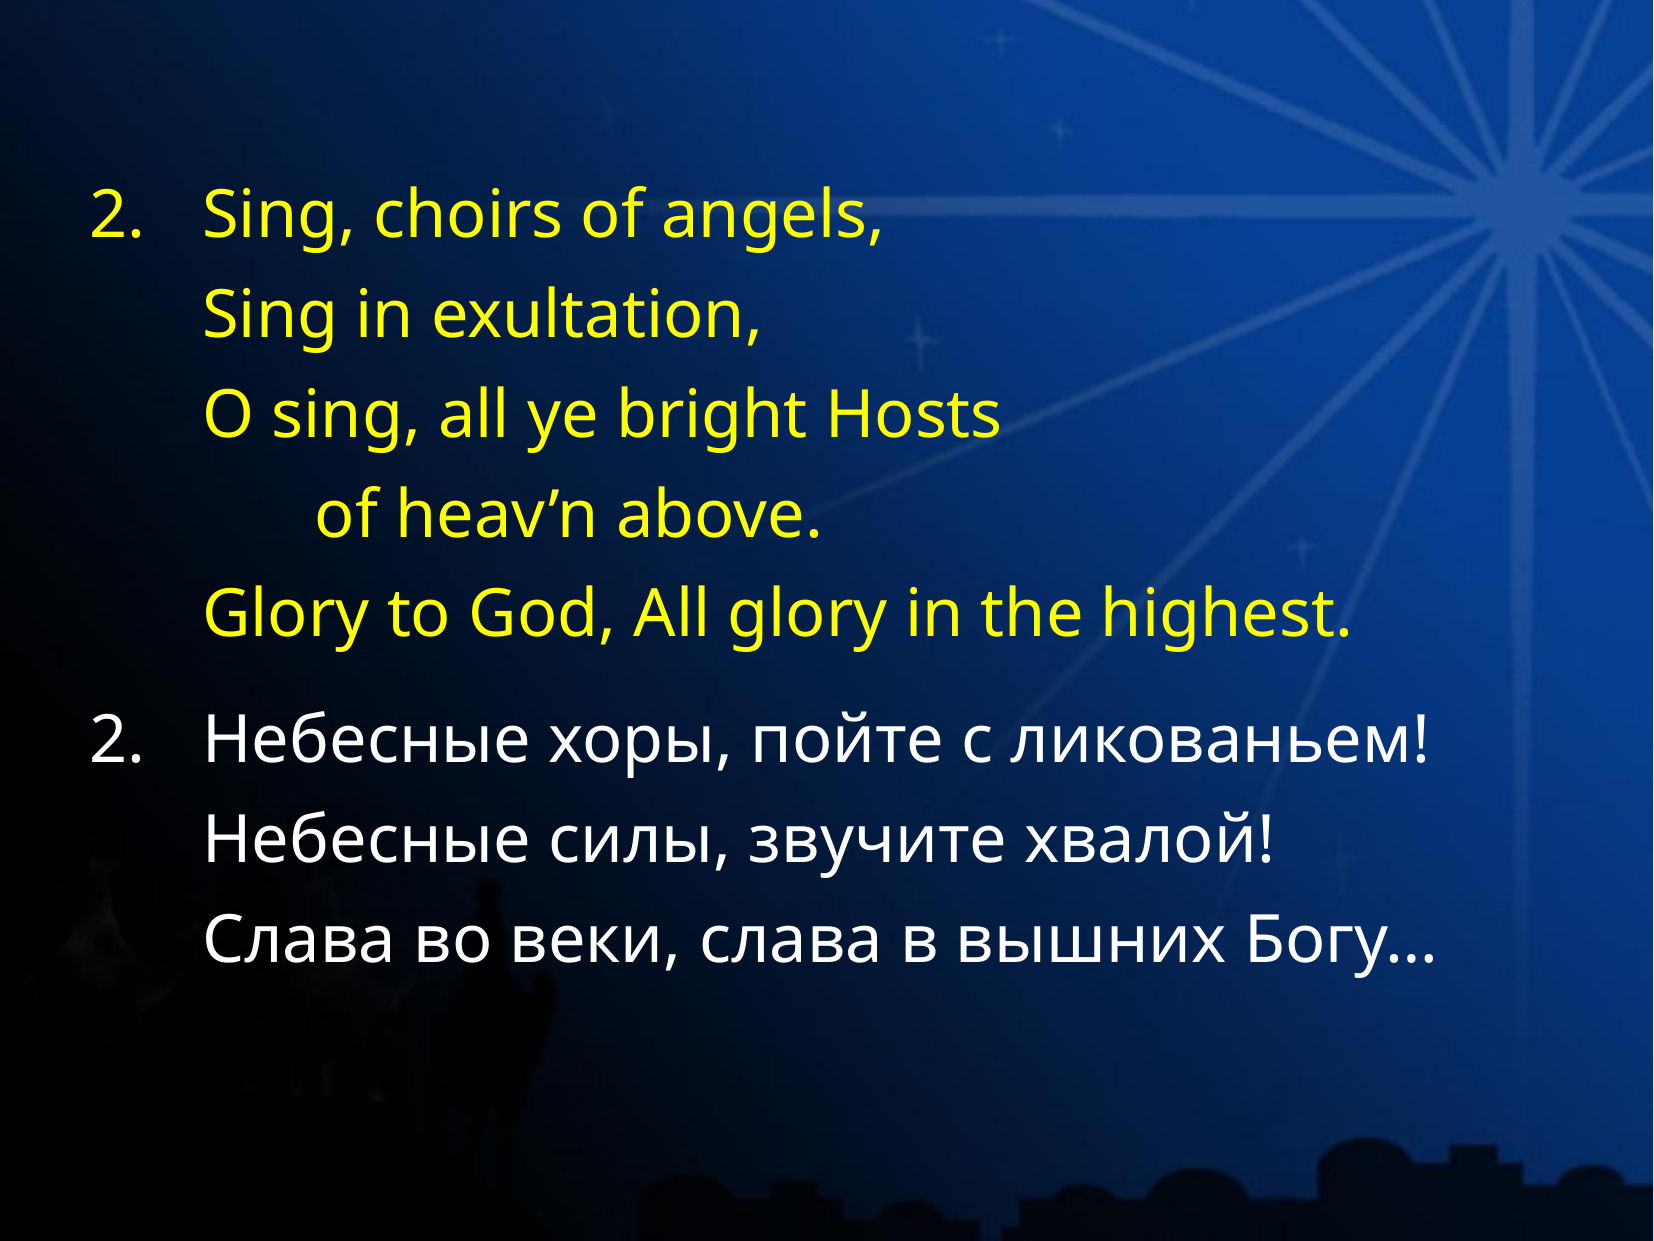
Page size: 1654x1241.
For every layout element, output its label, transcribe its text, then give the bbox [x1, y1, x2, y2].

picture [0, 0, 1654, 1241]
text_box 2. Небесные хоры, пойте с ликованьем! Небесные силы, звучите хвалой! Слава во веки, слава в вышних Богу… [75, 675, 1576, 1163]
text_box 2. Sing, choirs of angels, Sing in exultation, O sing, all ye bright Hosts of heav’n above. Glory to God, All glory in the highest. [75, 150, 1576, 638]
